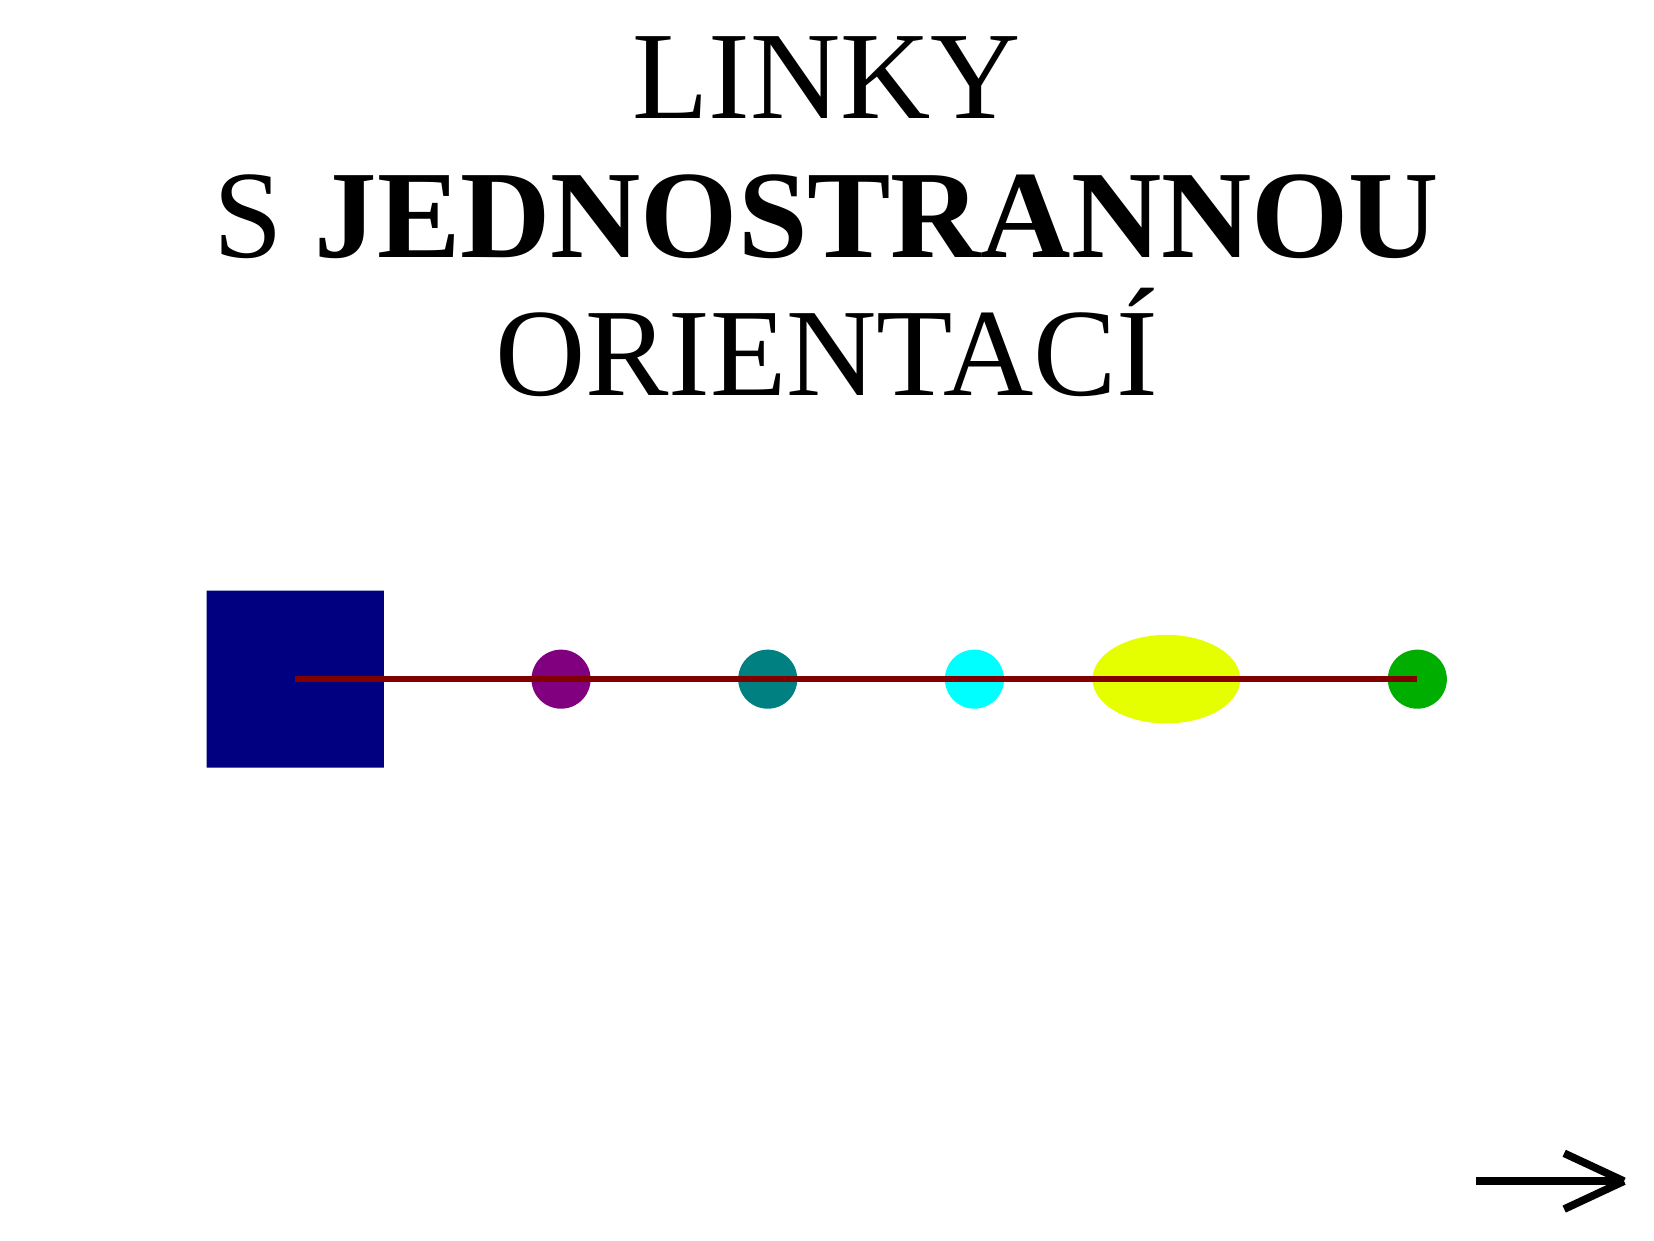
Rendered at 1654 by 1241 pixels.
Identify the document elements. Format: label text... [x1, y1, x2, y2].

text_box LINKY S JEDNOSTRANNOU ORIENTACÍ [199, 0, 1455, 431]
text_box [738, 649, 798, 676]
text_box [531, 649, 591, 676]
text_box [1387, 649, 1447, 709]
text_box [206, 590, 384, 768]
text_box [945, 649, 1004, 676]
text_box [945, 682, 1004, 709]
text_box [1092, 634, 1241, 676]
text_box [738, 682, 798, 709]
text_box [1092, 682, 1241, 724]
text_box [531, 682, 591, 709]
